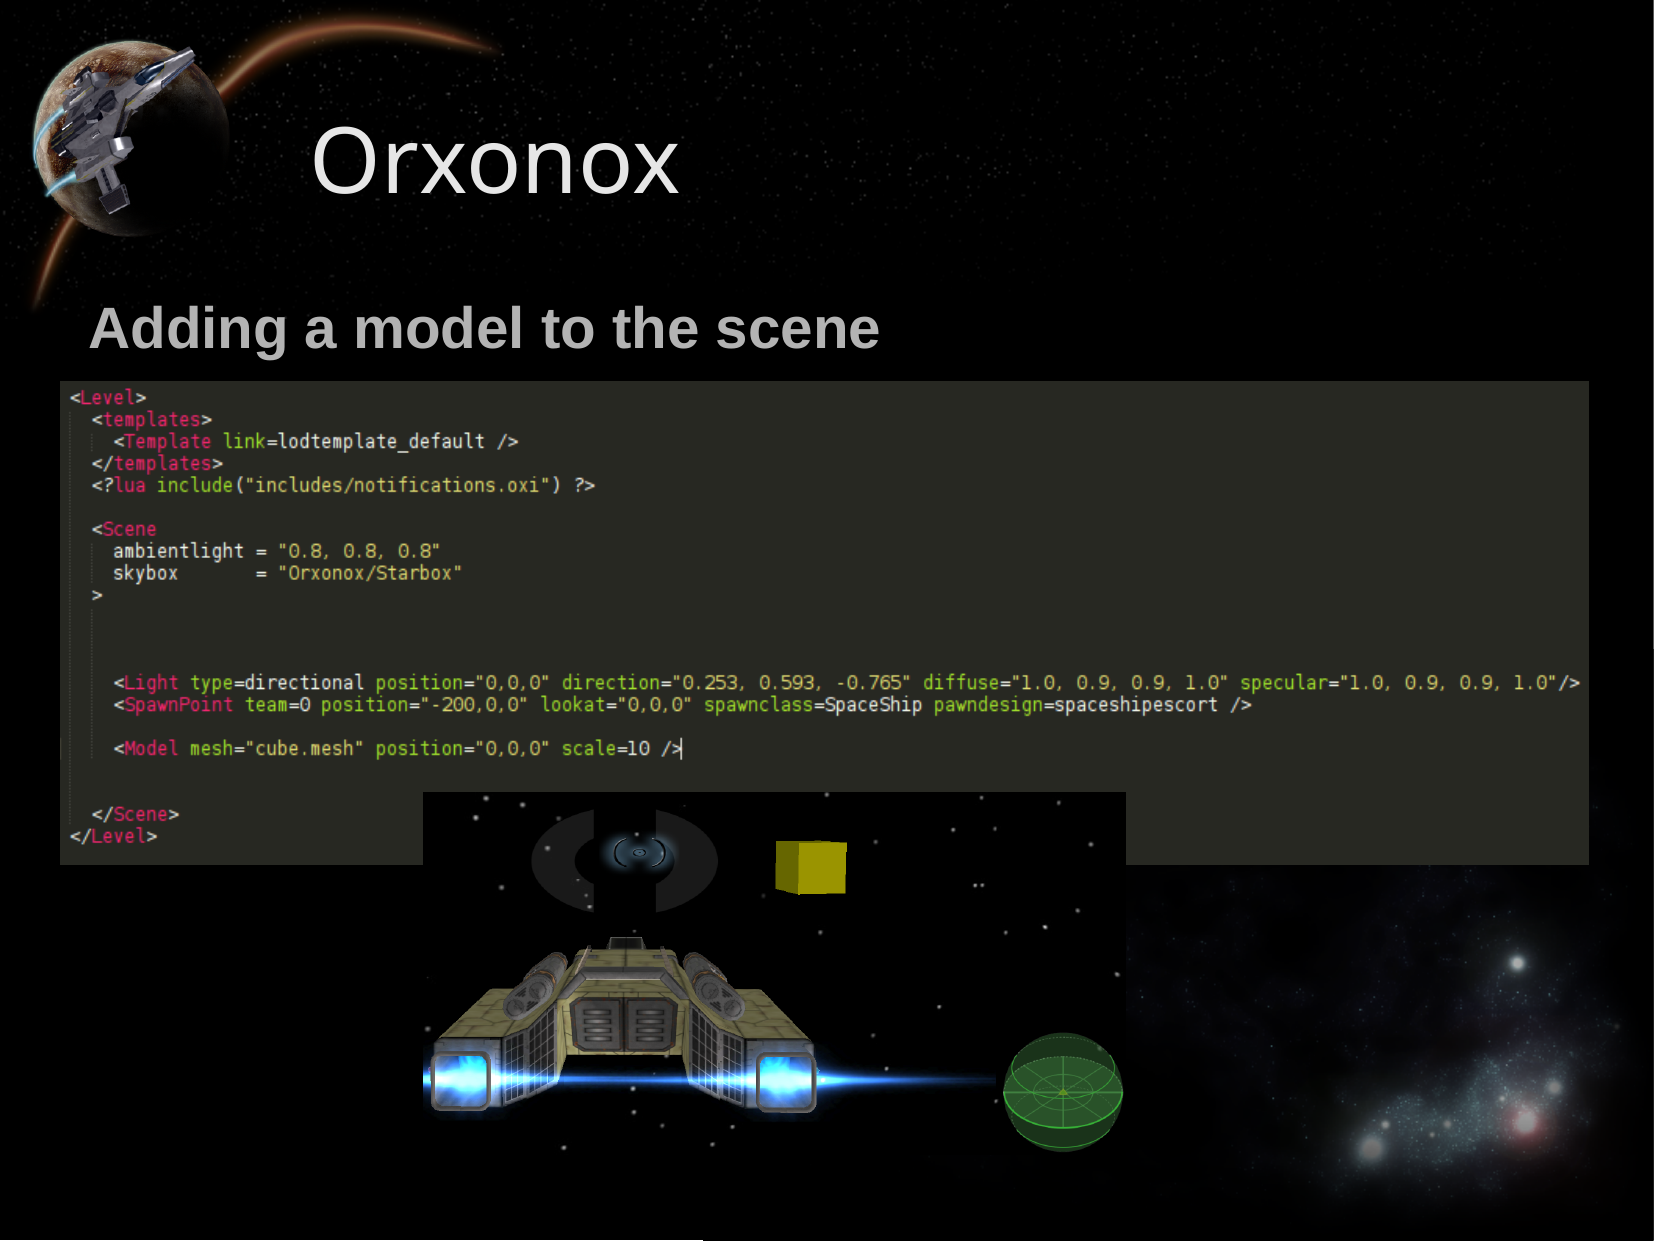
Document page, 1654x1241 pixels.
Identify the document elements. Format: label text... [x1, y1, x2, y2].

picture [0, 0, 1654, 1241]
text_box Adding a model to the scene [88, 289, 1577, 361]
